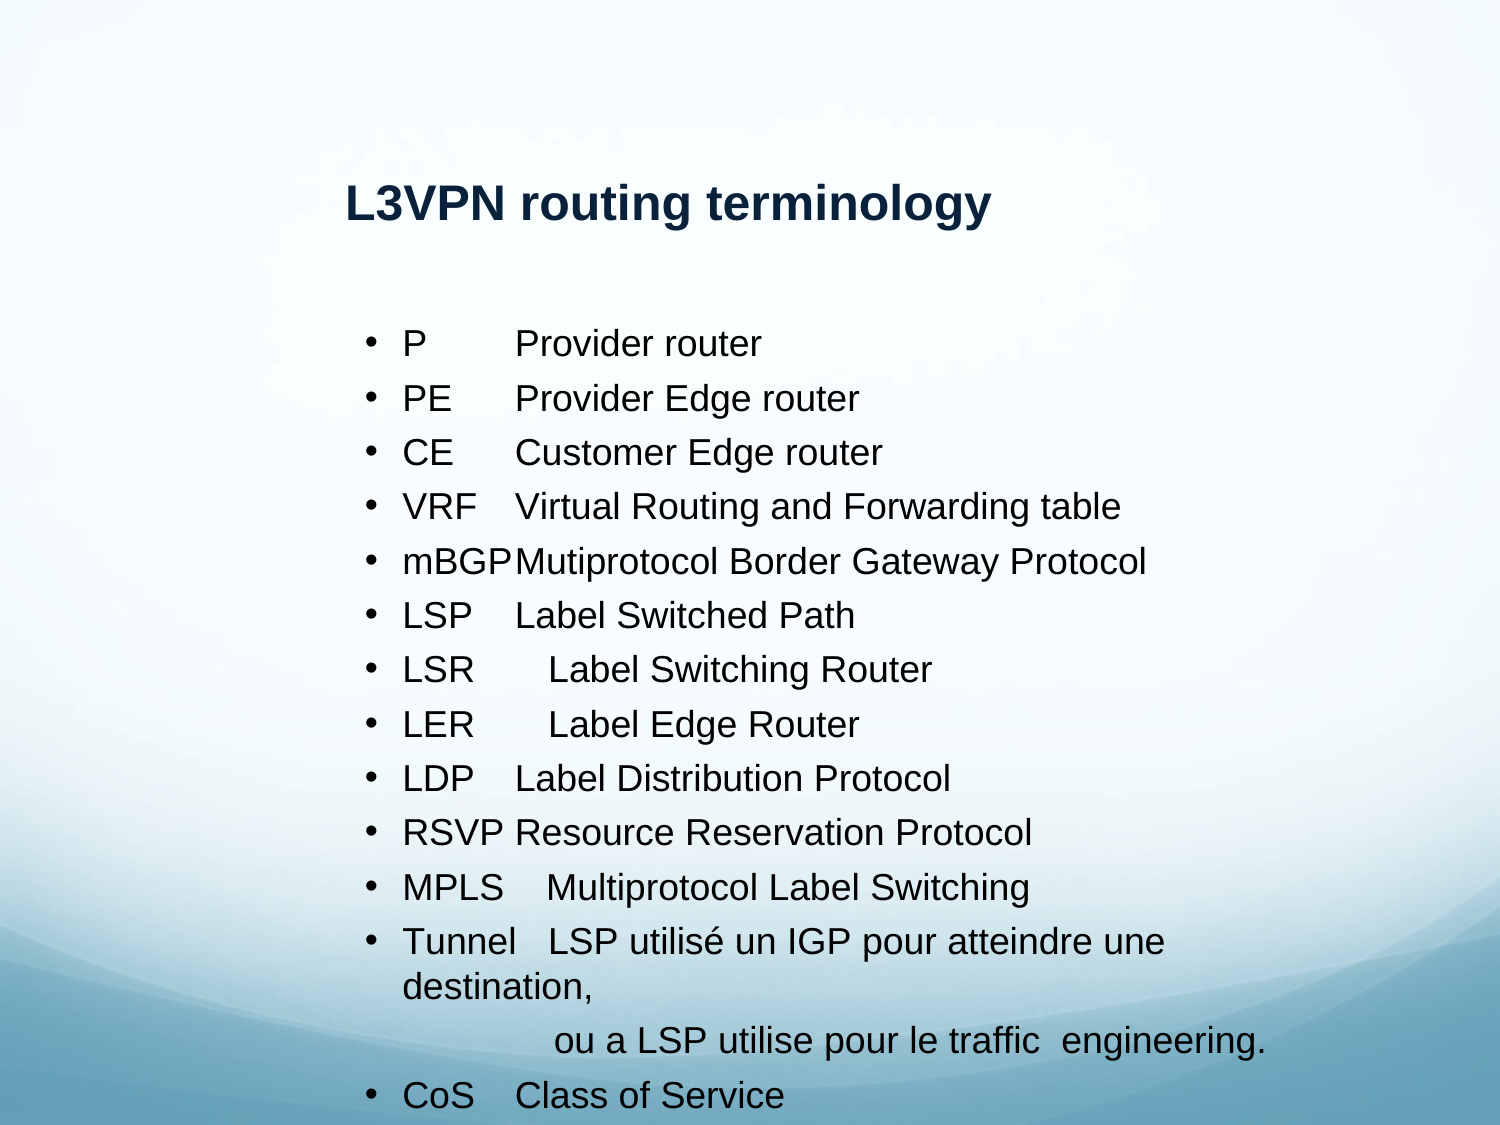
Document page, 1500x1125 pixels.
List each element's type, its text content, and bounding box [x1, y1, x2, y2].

text_box P Provider router PE Provider Edge router CE Customer Edge router VRF Virtual Routing and Forwarding table mBGP Mutiprotocol Border Gateway Protocol LSP Label Switched Path LSR Label Switching Router LER Label Edge Router LDP Label Distribution Protocol RSVP Resource Reservation Protocol MPLS Multiprotocol Label Switching Tunnel LSP utilisé un IGP pour atteindre une destination, ou a LSP utilise pour le traffic engineering. CoS Class of Service [199, 262, 1288, 1125]
picture [0, 0, 1500, 1125]
text_box L3VPN routing terminology [75, 162, 1263, 313]
